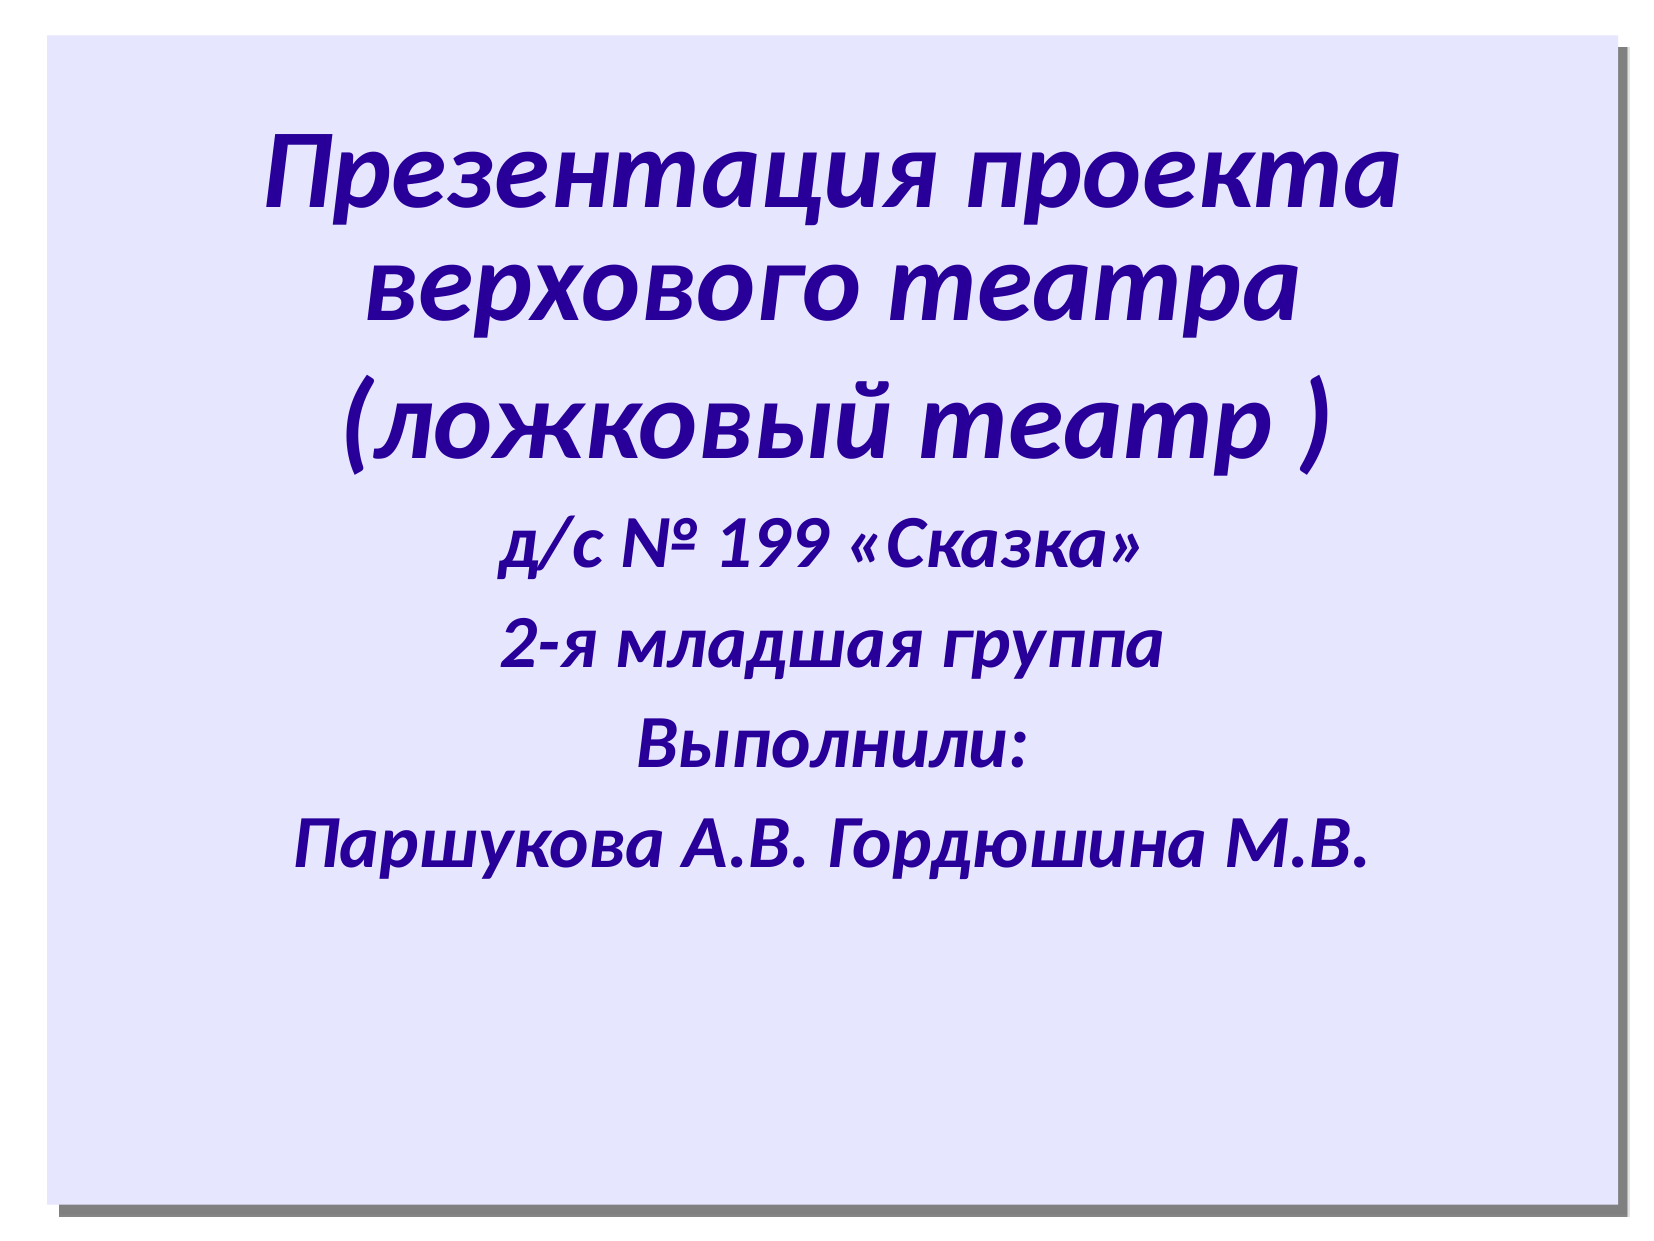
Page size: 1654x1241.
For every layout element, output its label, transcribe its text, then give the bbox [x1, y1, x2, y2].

text_box Презентация проекта верхового театра (ложковый театр ) д/с № 199 «Сказка» 2-я младшая группа Выполнили: Паршукова А.В. Гордюшина М.В. [47, 35, 1619, 1205]
